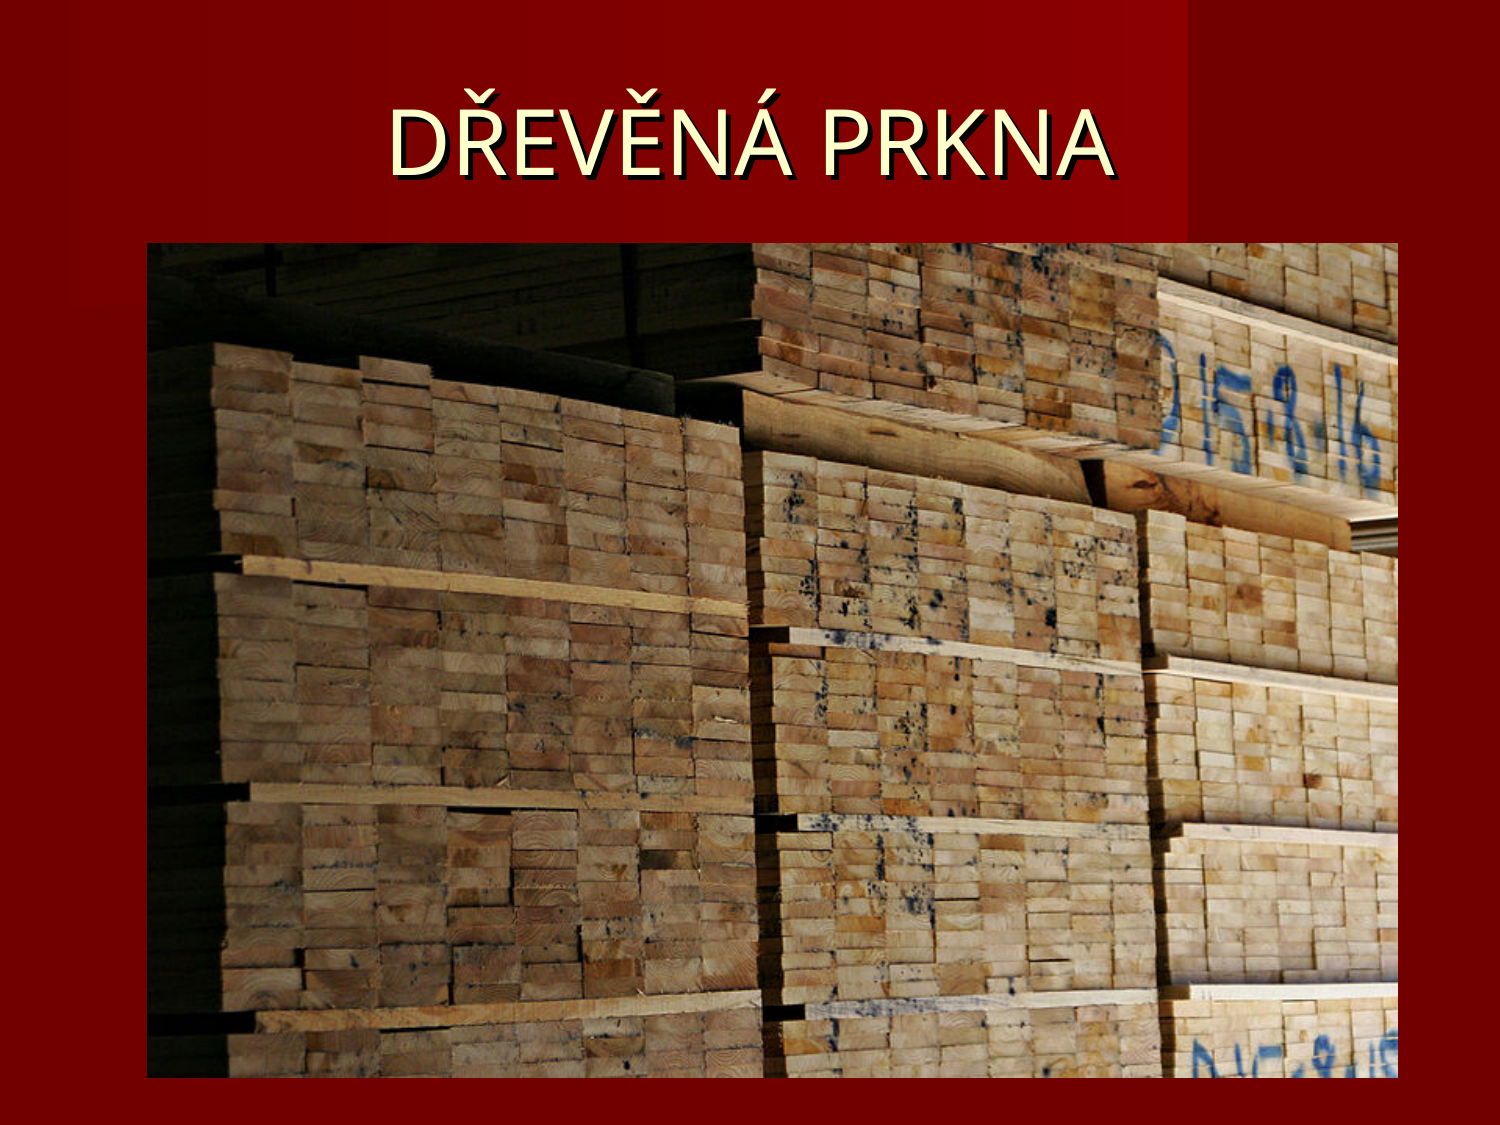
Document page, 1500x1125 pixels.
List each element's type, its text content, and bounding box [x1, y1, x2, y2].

picture [147, 243, 1398, 1078]
title DŘEVĚNÁ PRKNA [75, 45, 1426, 233]
